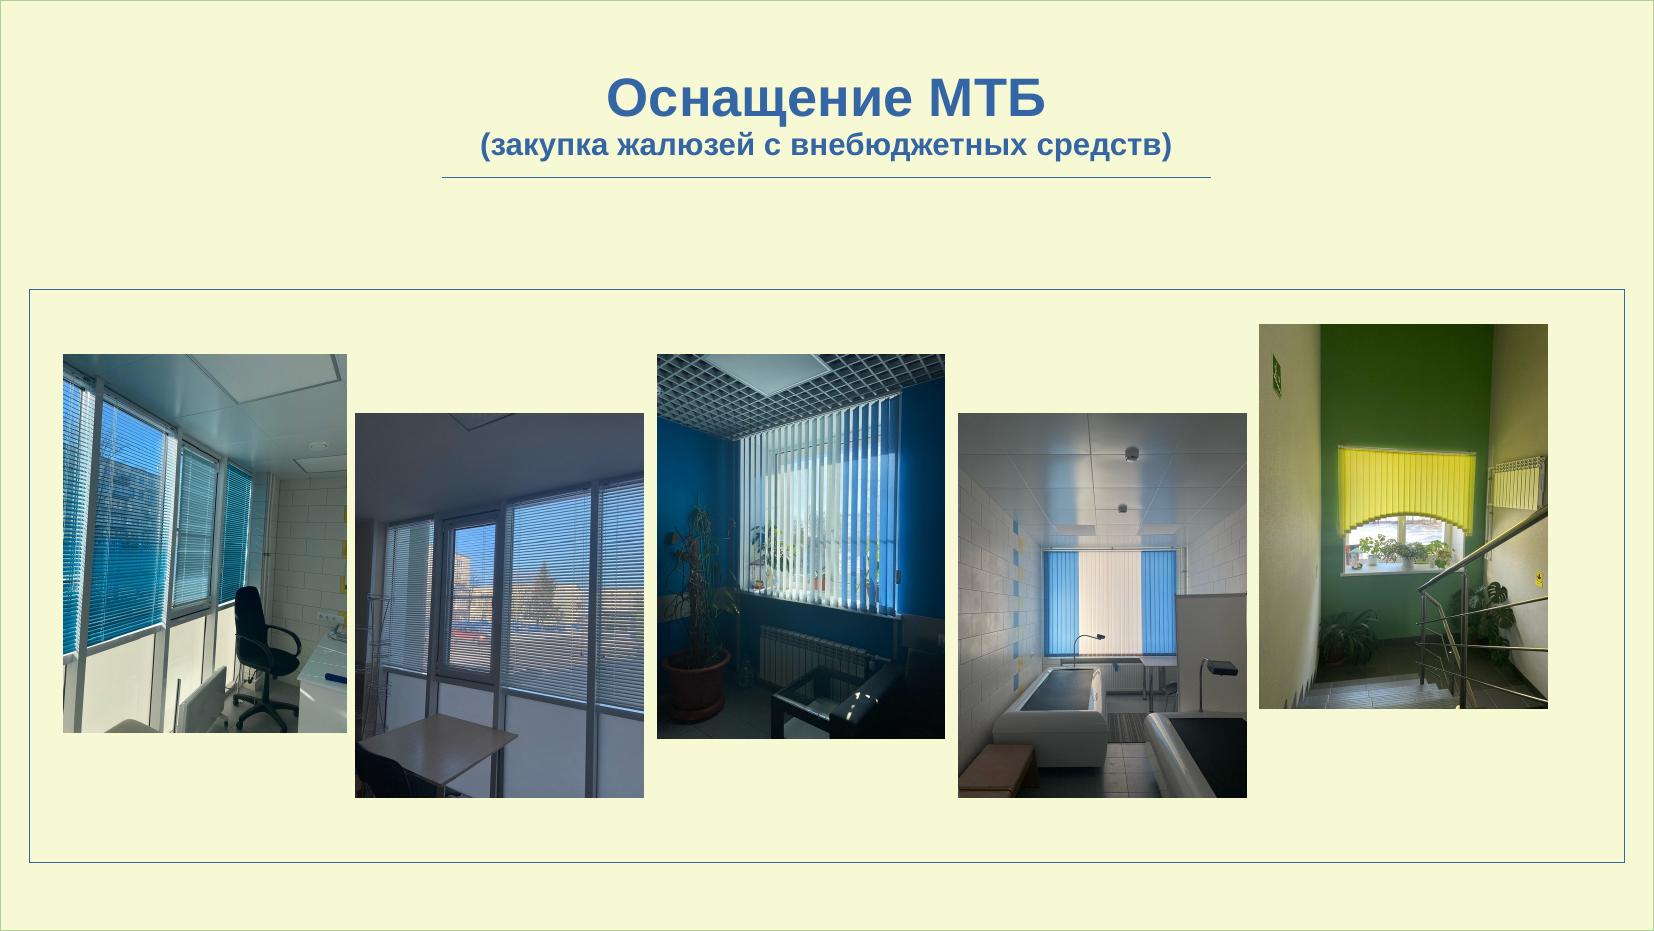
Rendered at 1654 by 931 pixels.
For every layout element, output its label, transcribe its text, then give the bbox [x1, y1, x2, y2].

text_box [0, 0, 1654, 931]
picture [657, 354, 945, 739]
picture [958, 413, 1247, 798]
picture [355, 413, 644, 798]
picture [63, 354, 347, 733]
title Оснащение МТБ (закупка жалюзей с внебюджетных средств) [82, 37, 1571, 193]
picture [657, 492, 664, 500]
picture [1259, 324, 1548, 709]
